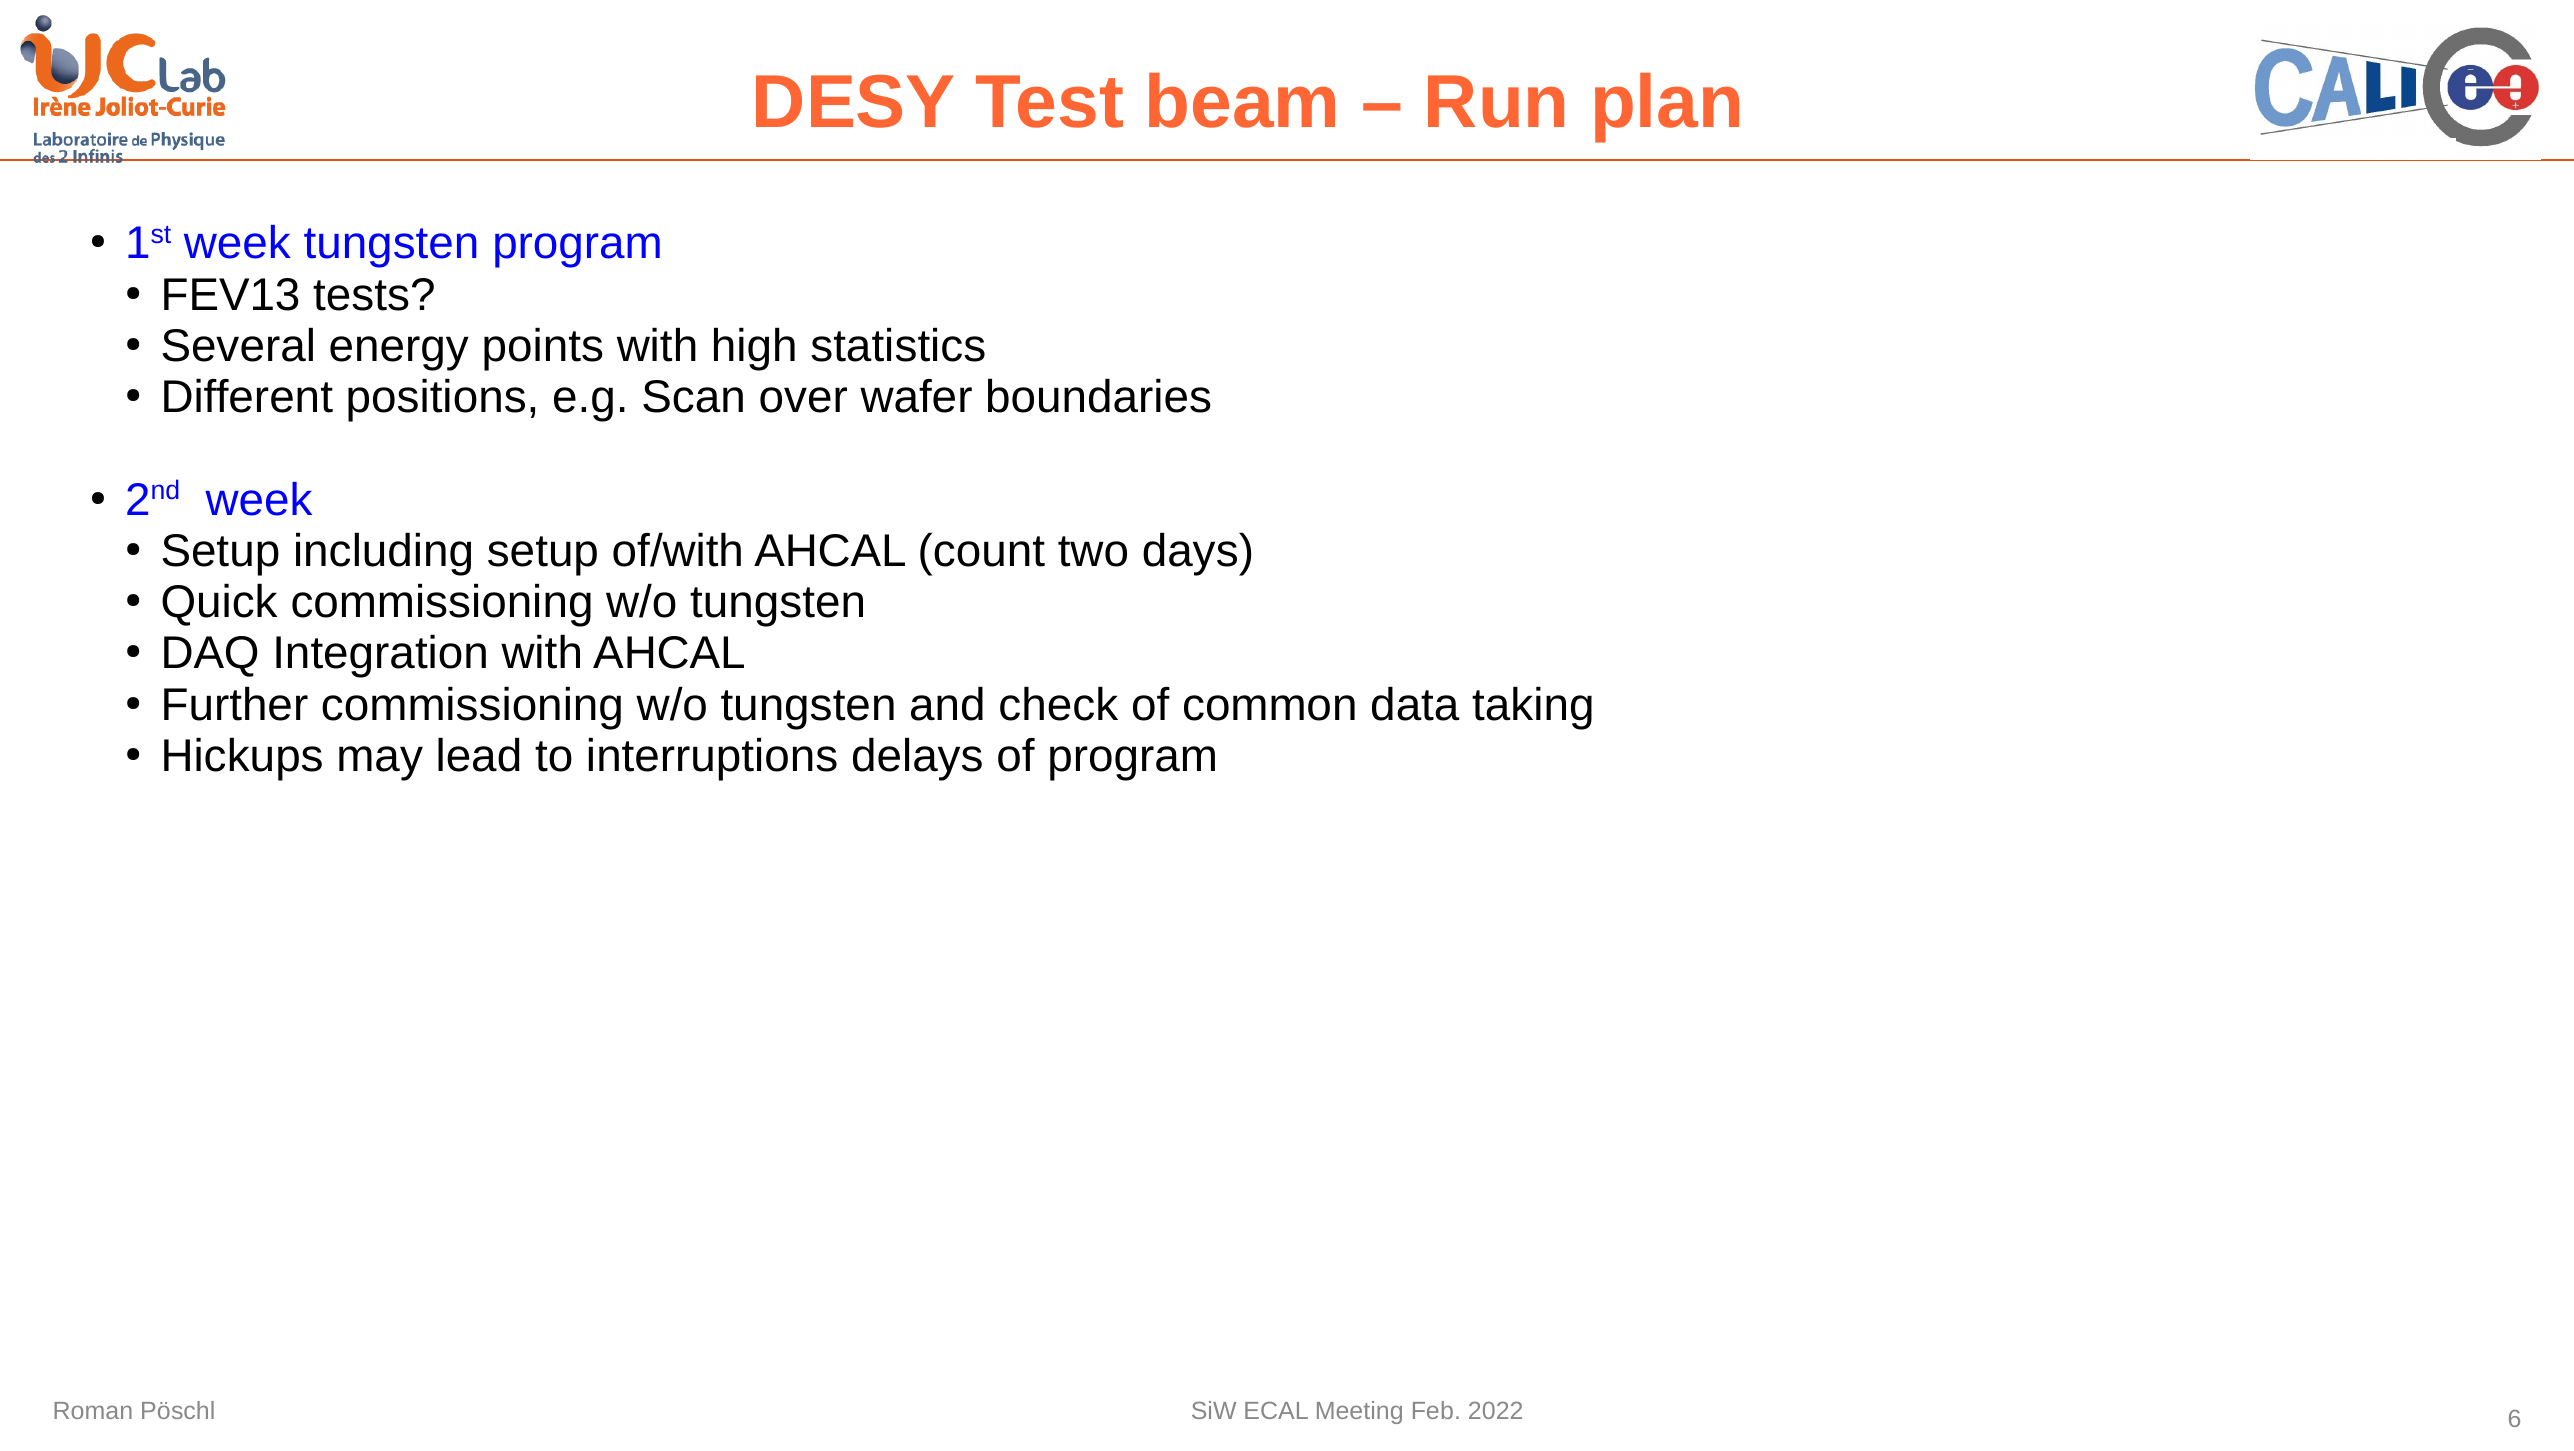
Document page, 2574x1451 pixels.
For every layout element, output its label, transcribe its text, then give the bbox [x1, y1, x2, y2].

text_box 1st week tungsten program FEV13 tests? Several energy points with high statistics Different positions, e.g. Scan over wafer boundaries 2nd week Setup including setup of/with AHCAL (count two days) Quick commissioning w/o tungsten DAQ Integration with AHCAL Further commissioning w/o tungsten and check of common data taking Hickups may lead to interruptions delays of program [75, 210, 1611, 1049]
picture [2250, 22, 2541, 160]
picture [4, 0, 241, 178]
title DESY Test beam – Run plan [90, 53, 2407, 151]
